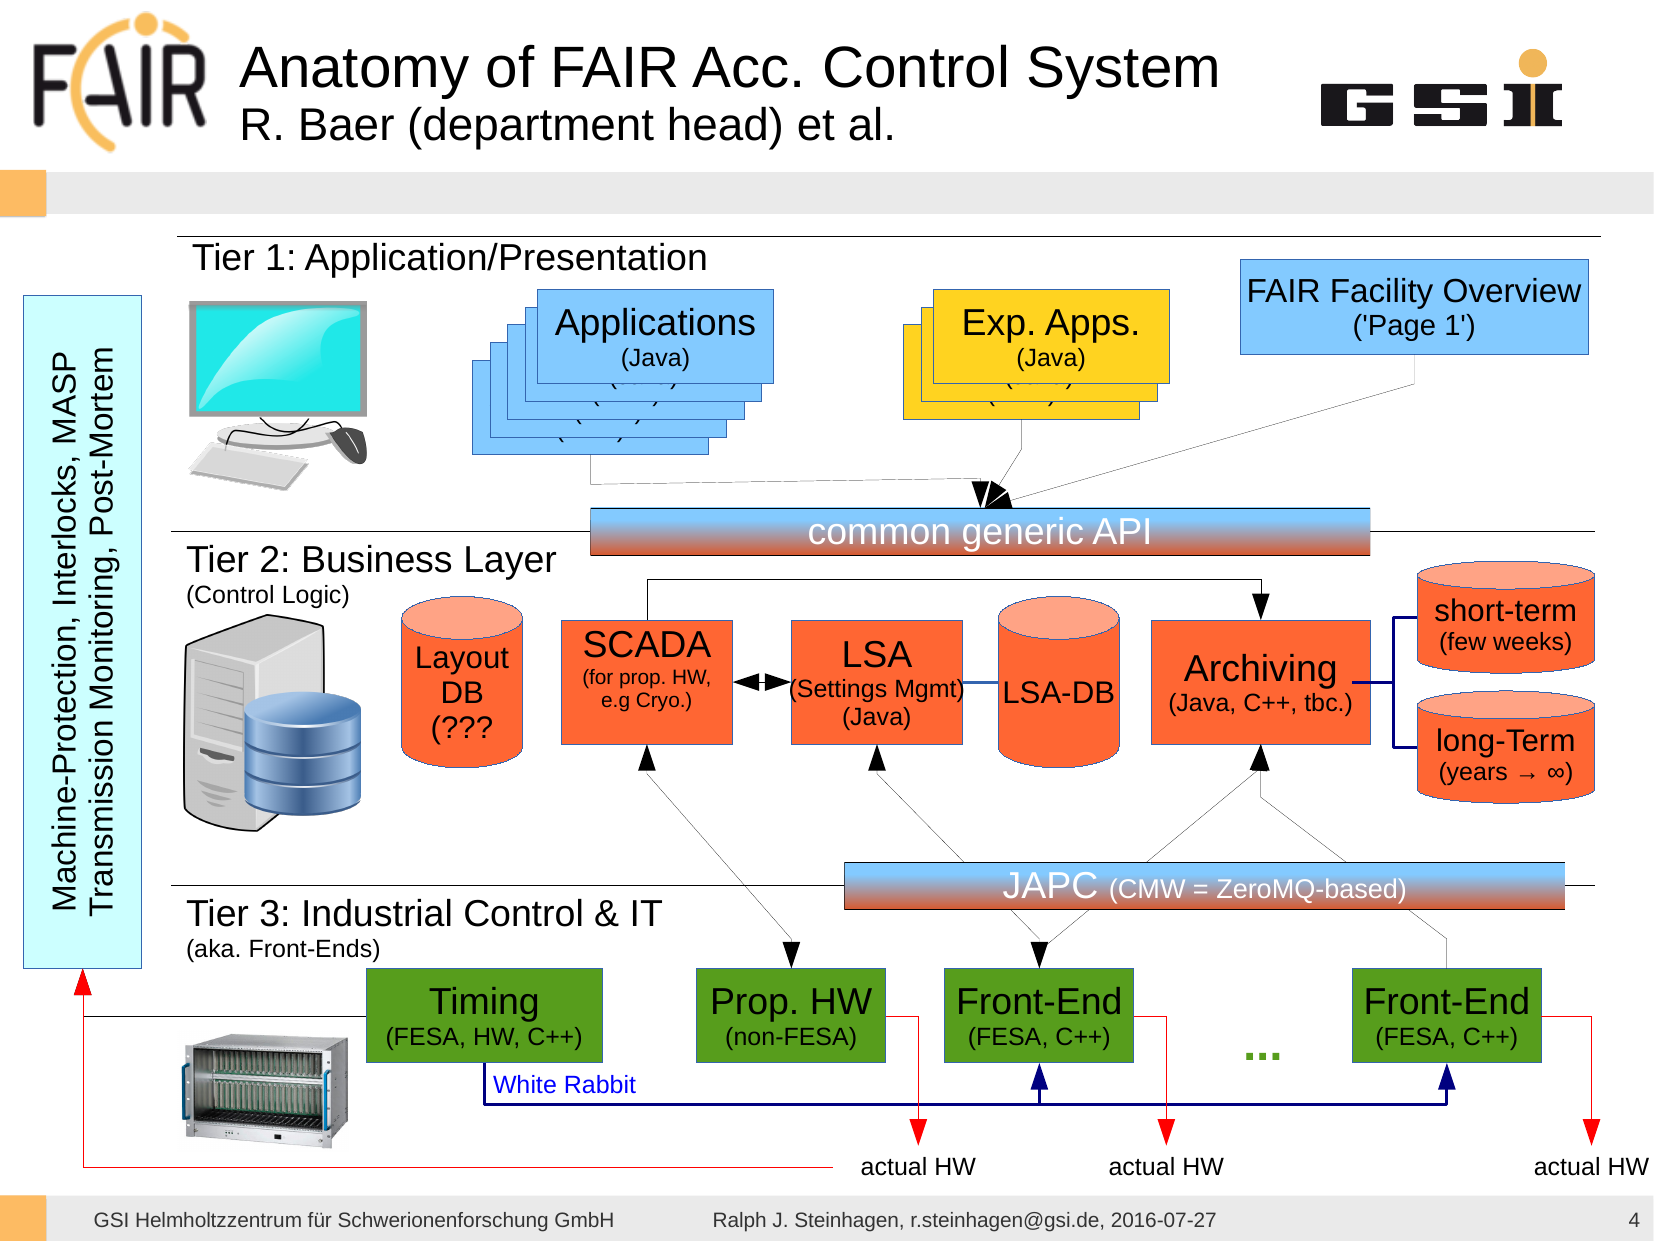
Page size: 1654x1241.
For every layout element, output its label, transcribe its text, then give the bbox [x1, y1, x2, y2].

text_box common generic API [590, 507, 1371, 556]
text_box Applications (Java) [472, 360, 709, 455]
text_box White Rabbit [478, 1062, 653, 1106]
text_box SCADA (for prop. HW, e.g Cryo.) [561, 620, 733, 745]
text_box Applications (Java) [525, 307, 762, 402]
text_box ... [1228, 1009, 1329, 1087]
picture [1319, 46, 1564, 129]
text_box Applications (Java) [537, 289, 774, 384]
text_box SIS18 [1417, 690, 1595, 719]
text_box Prop. HW (non-FESA) [696, 968, 886, 1063]
text_box Front-End (FESA, C++) [1352, 968, 1542, 1063]
text_box Timing (FESA, HW, C++) [366, 968, 603, 1063]
title Anatomy of FAIR Acc. Control System R. Baer (department head) et al. [239, 23, 1301, 162]
text_box Applications (Java) [903, 324, 1140, 420]
text_box Archiving (Java, C++, tbc.) [1151, 620, 1371, 745]
text_box actual HW [1505, 1145, 1654, 1189]
text_box Front-End (FESA, C++) [944, 968, 1134, 1063]
text_box Layout DB (??? [401, 620, 523, 768]
text_box short-term (few weeks) [1417, 577, 1595, 674]
text_box Applications (Java) [490, 342, 727, 438]
text_box FAIR Facility Overview ('Page 1') [1240, 259, 1589, 355]
text_box Machine-Protection, Interlocks, MASP Transmission Monitoring, Post-Mortem [23, 295, 142, 969]
picture [33, 10, 207, 155]
text_box Exp. Apps. (Java) [933, 289, 1170, 384]
text_box long-Term (years → ∞) [1417, 707, 1595, 804]
text_box ESR [401, 596, 523, 640]
picture [188, 301, 367, 491]
text_box actual HW [1080, 1145, 1252, 1189]
picture [177, 1030, 349, 1152]
text_box actual HW [832, 1145, 1004, 1189]
text_box LSA (Settings Mgmt) (Java) [791, 620, 963, 745]
text_box Pattern [1417, 561, 1595, 590]
text_box JAPC (CMW = ZeroMQ-based) [844, 862, 1565, 910]
picture [183, 614, 361, 832]
text_box SIS18 [998, 596, 1120, 640]
text_box LSA-DB [998, 619, 1120, 768]
text_box Applications (Java) [507, 324, 745, 420]
text_box Applications (Java) [921, 307, 1158, 402]
